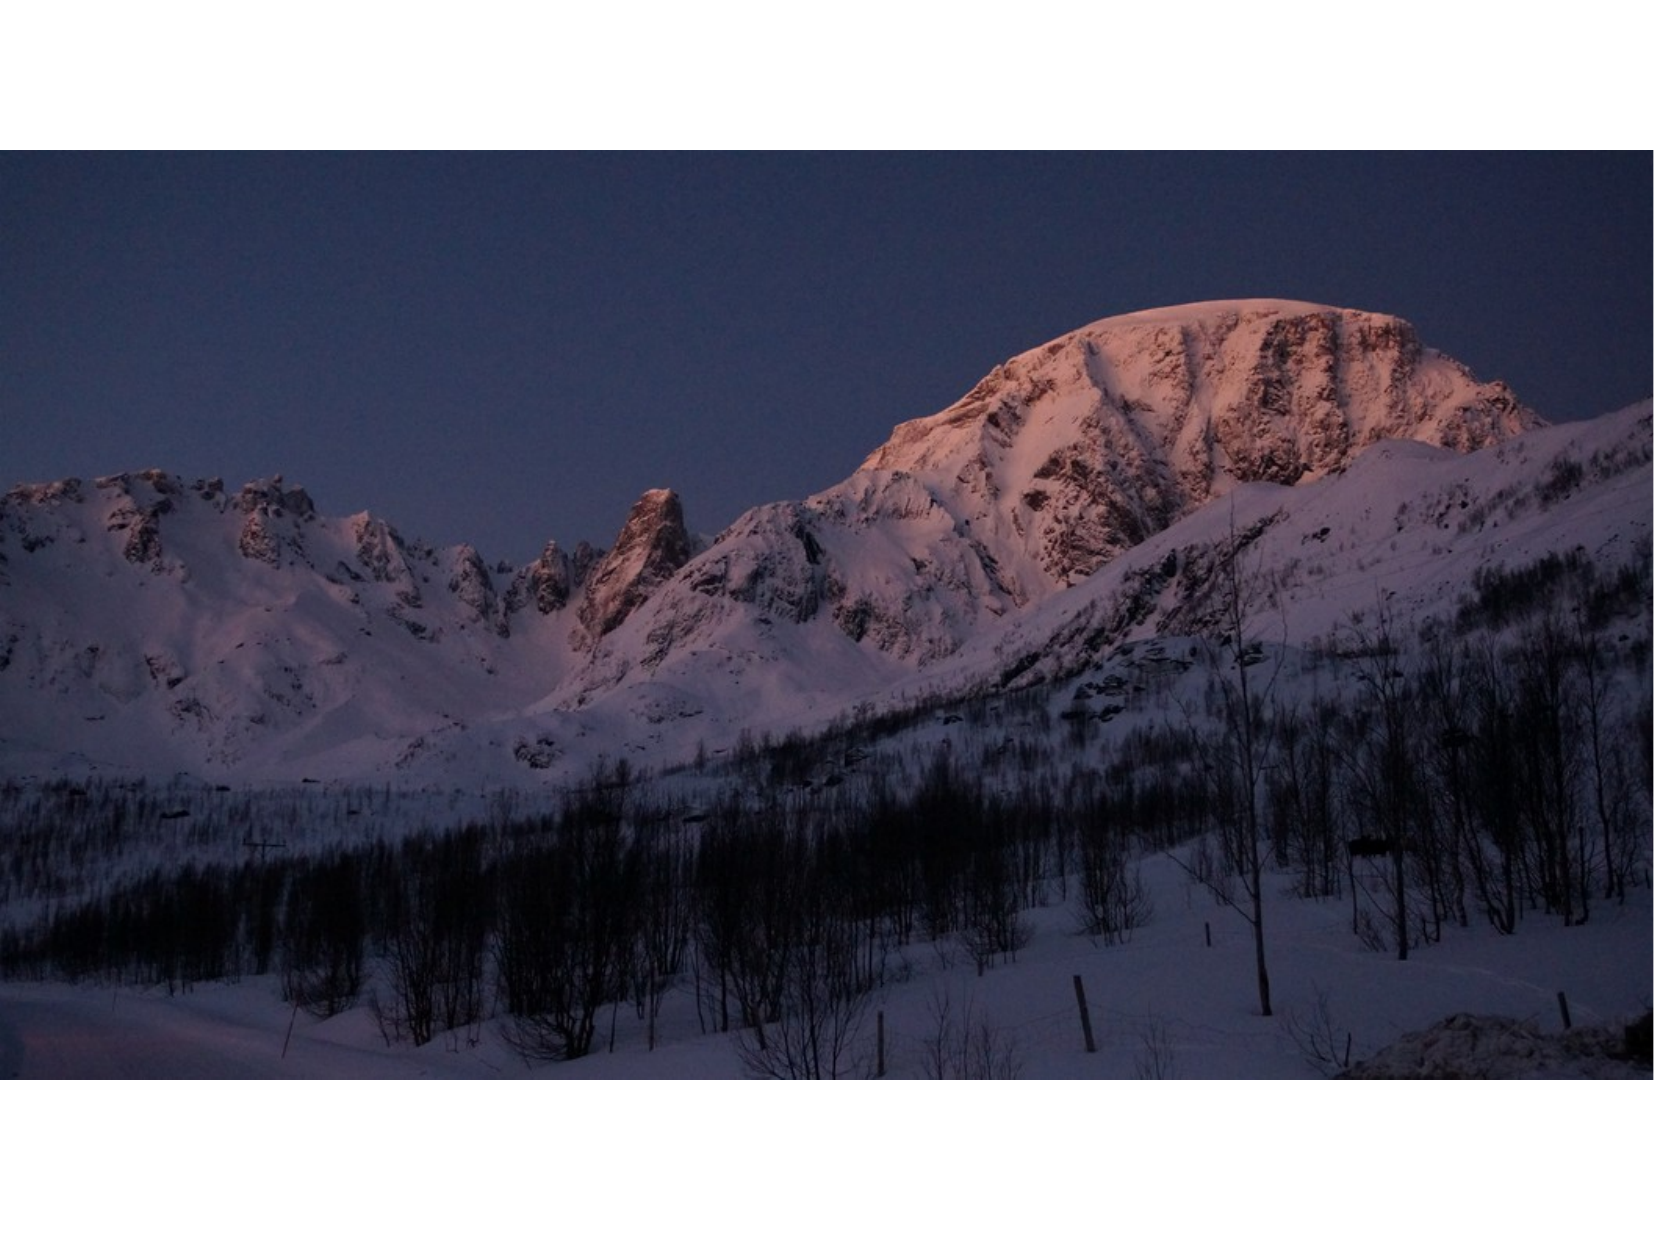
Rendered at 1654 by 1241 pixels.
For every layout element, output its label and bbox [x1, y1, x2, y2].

picture [0, 150, 1654, 1081]
